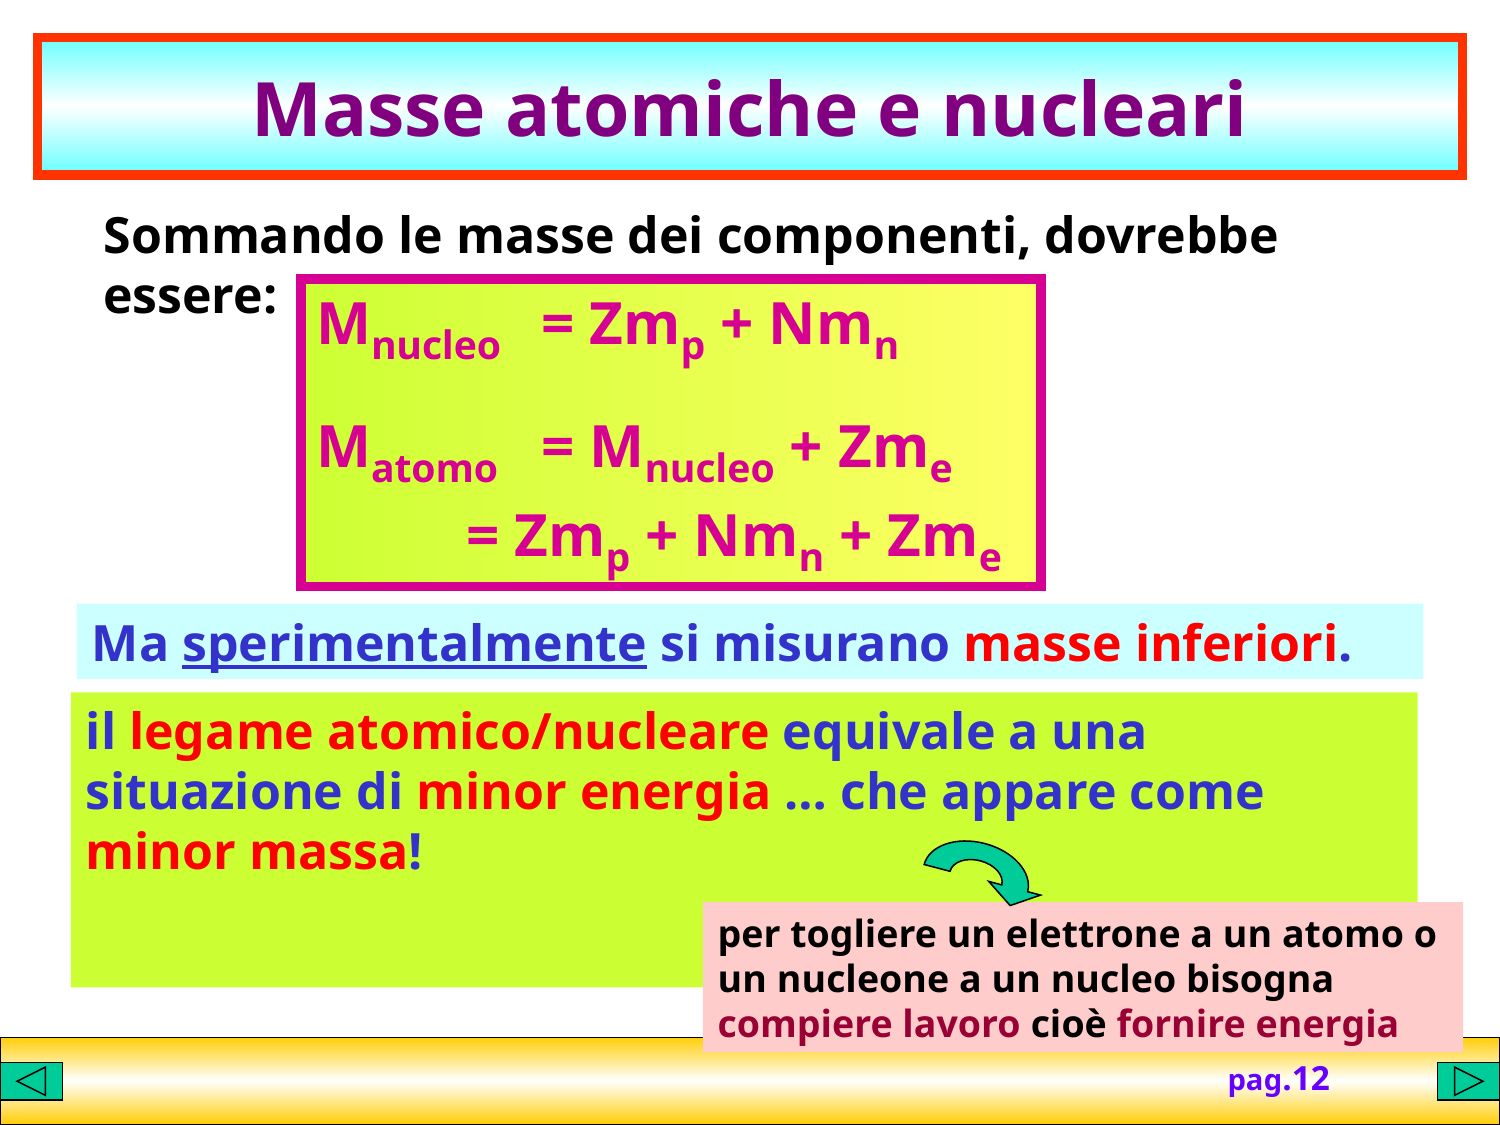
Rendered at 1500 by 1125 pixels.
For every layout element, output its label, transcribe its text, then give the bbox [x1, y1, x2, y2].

text_box per togliere un elettrone a un atomo o un nucleone a un nucleo bisogna compiere lavoro cioè fornire energia [702, 902, 1453, 1053]
title Masse atomiche e nucleari [37, 37, 1463, 175]
text_box Ma sperimentalmente si misurano masse inferiori. [76, 603, 1424, 679]
text_box Mnucleo = Zmp + Nmn Matomo = Mnucleo + Zme = Zmp + Nmn + Zme [301, 278, 1041, 587]
text_box Sommando le masse dei componenti, dovrebbe essere: [88, 196, 1436, 272]
text_box il legame atomico/nucleare equivale a una situazione di minor energia … che appare come minor massa! [70, 692, 1418, 928]
